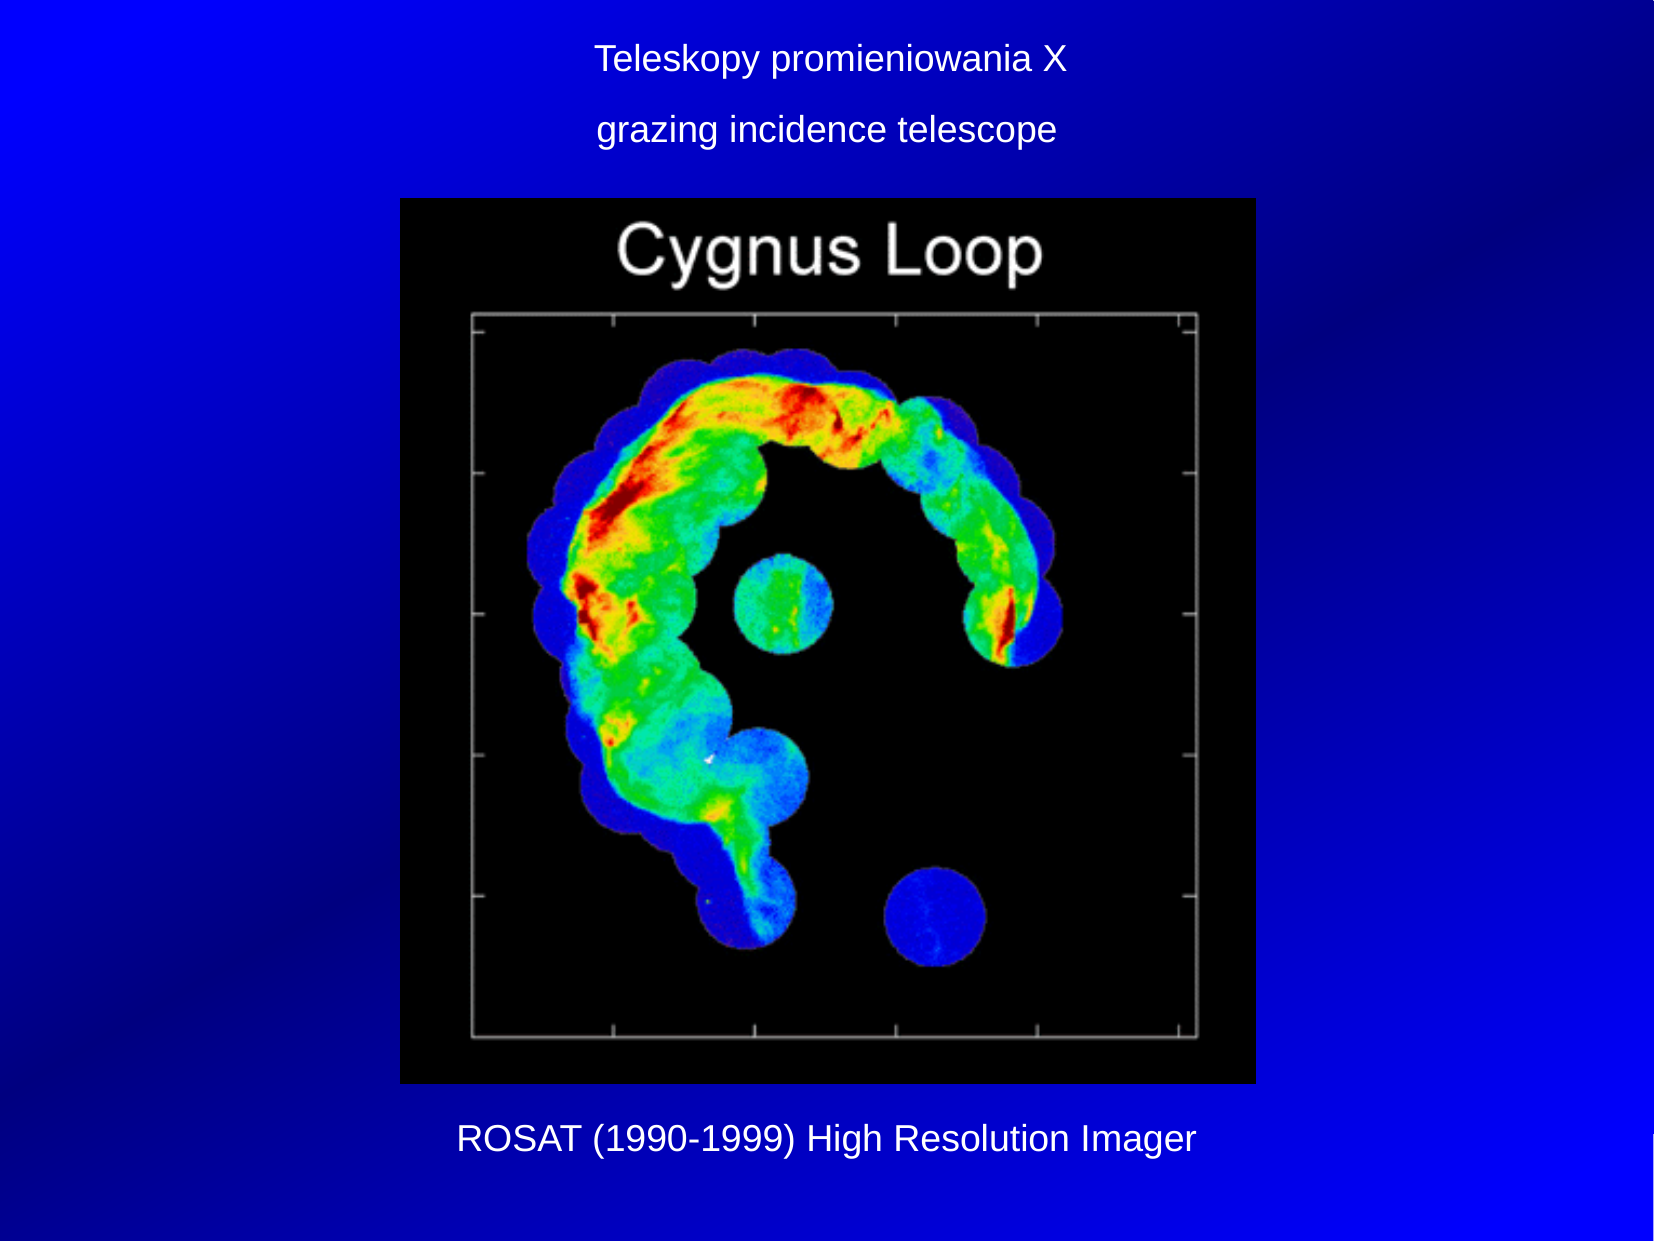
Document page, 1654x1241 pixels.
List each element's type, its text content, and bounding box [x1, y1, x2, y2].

text_box Teleskopy promieniowania X [579, 29, 1083, 87]
picture [400, 198, 1256, 1084]
text_box grazing incidence telescope [581, 101, 1073, 158]
text_box ROSAT (1990-1999) High Resolution Imager [441, 1110, 1213, 1168]
